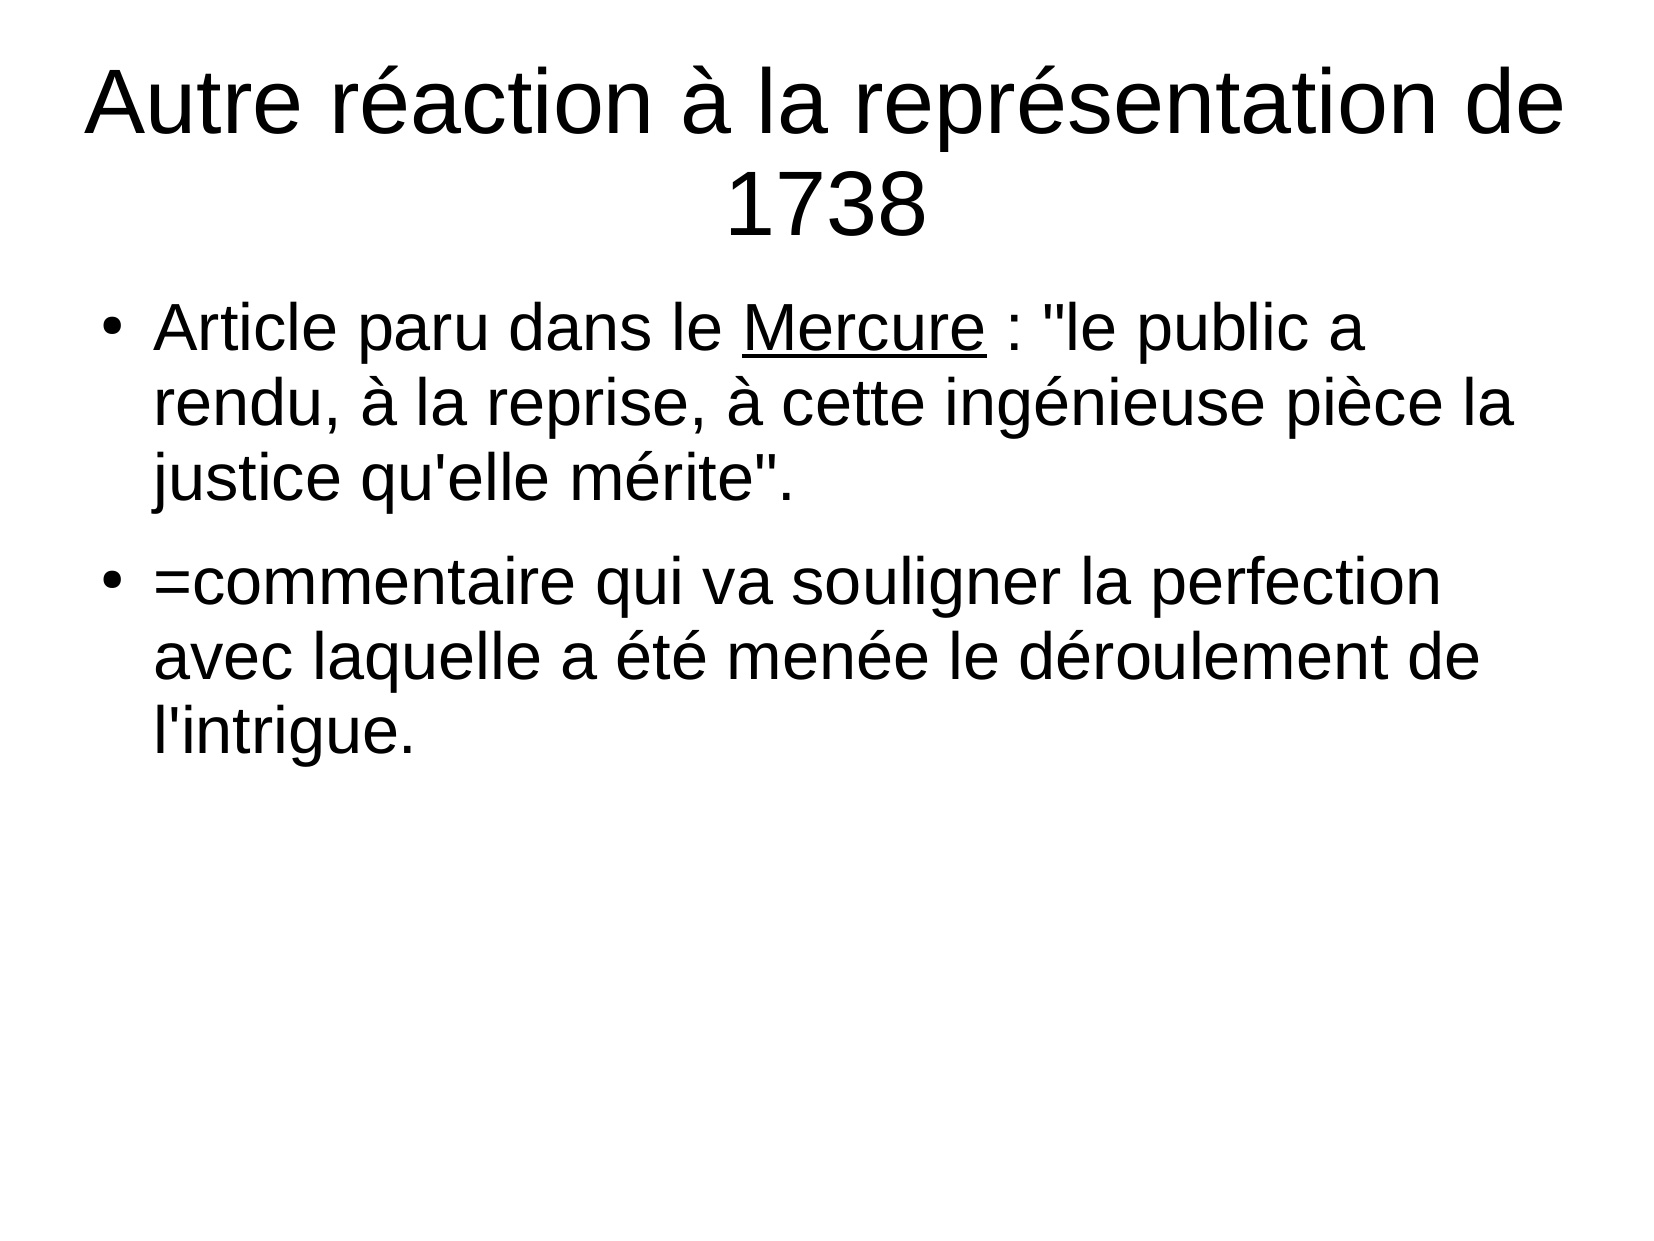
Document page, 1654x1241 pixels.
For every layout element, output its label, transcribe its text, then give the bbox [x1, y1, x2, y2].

title Autre réaction à la représentation de 1738 [82, 49, 1571, 257]
list Article paru dans le Mercure : "le public a rendu, à la reprise, à cette ingénieuse pièce la justice qu'elle mérite". =commentaire qui va souligner la perfection avec laquelle a été menée le déroulement de l'intrigue. [82, 290, 1571, 1010]
